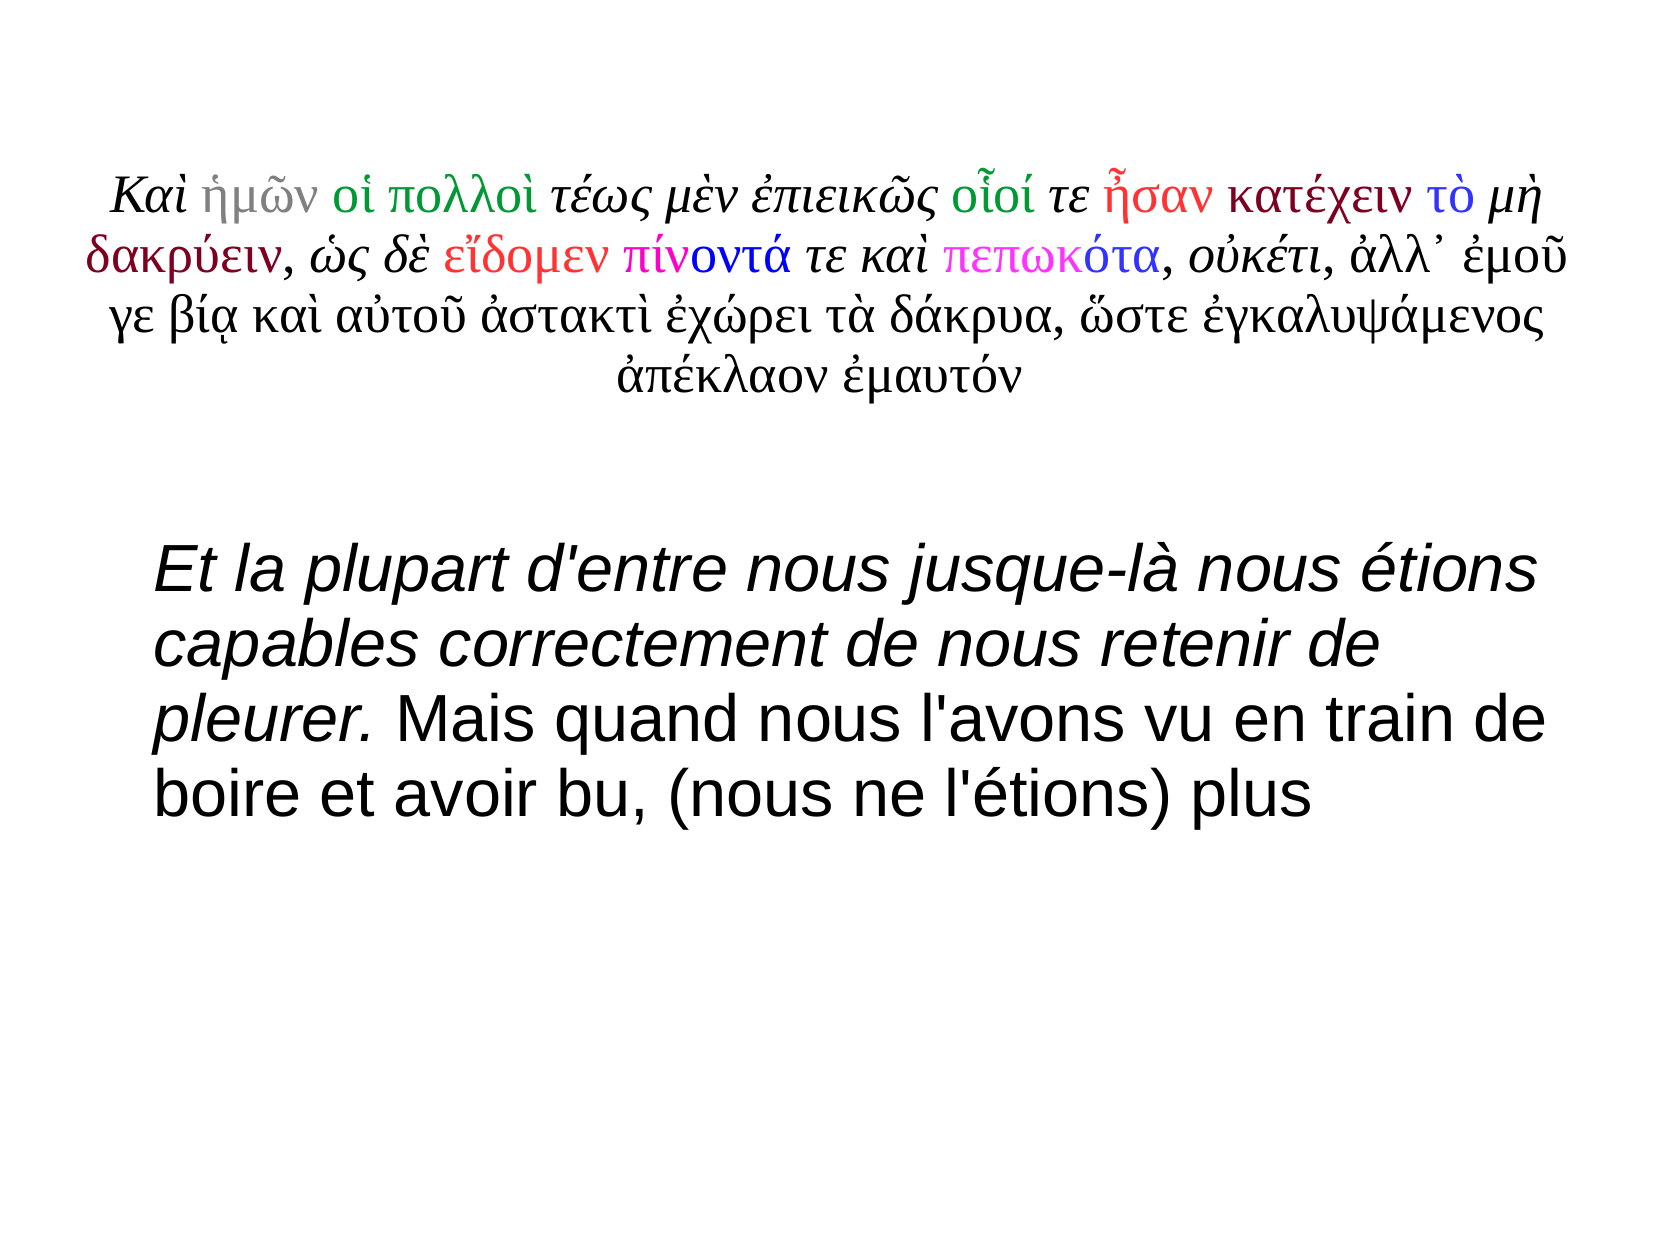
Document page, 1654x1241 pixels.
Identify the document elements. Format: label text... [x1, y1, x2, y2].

title Καὶ ἡμῶν οἱ πολλοὶ τέως μὲν ἐπιεικῶς οἷοί τε ἦσαν κατέχειν τὸ μὴ δακρύειν, ὡς δὲ εἴδομεν πίνοντά τε καὶ πεπωκότα, οὐκέτι, ἀλλ᾽ ἐμοῦ γε βίᾳ καὶ αὐτοῦ ἀστακτὶ ἐχώρει τὰ δάκρυα, ὥστε ἐγκαλυψάμενος ἀπέκλαον ἐμαυτόν [82, 49, 1571, 520]
list Et la plupart d'entre nous jusque-là nous étions capables correctement de nous retenir de pleurer. Mais quand nous l'avons vu en train de boire et avoir bu, (nous ne l'étions) plus [82, 531, 1571, 1109]
